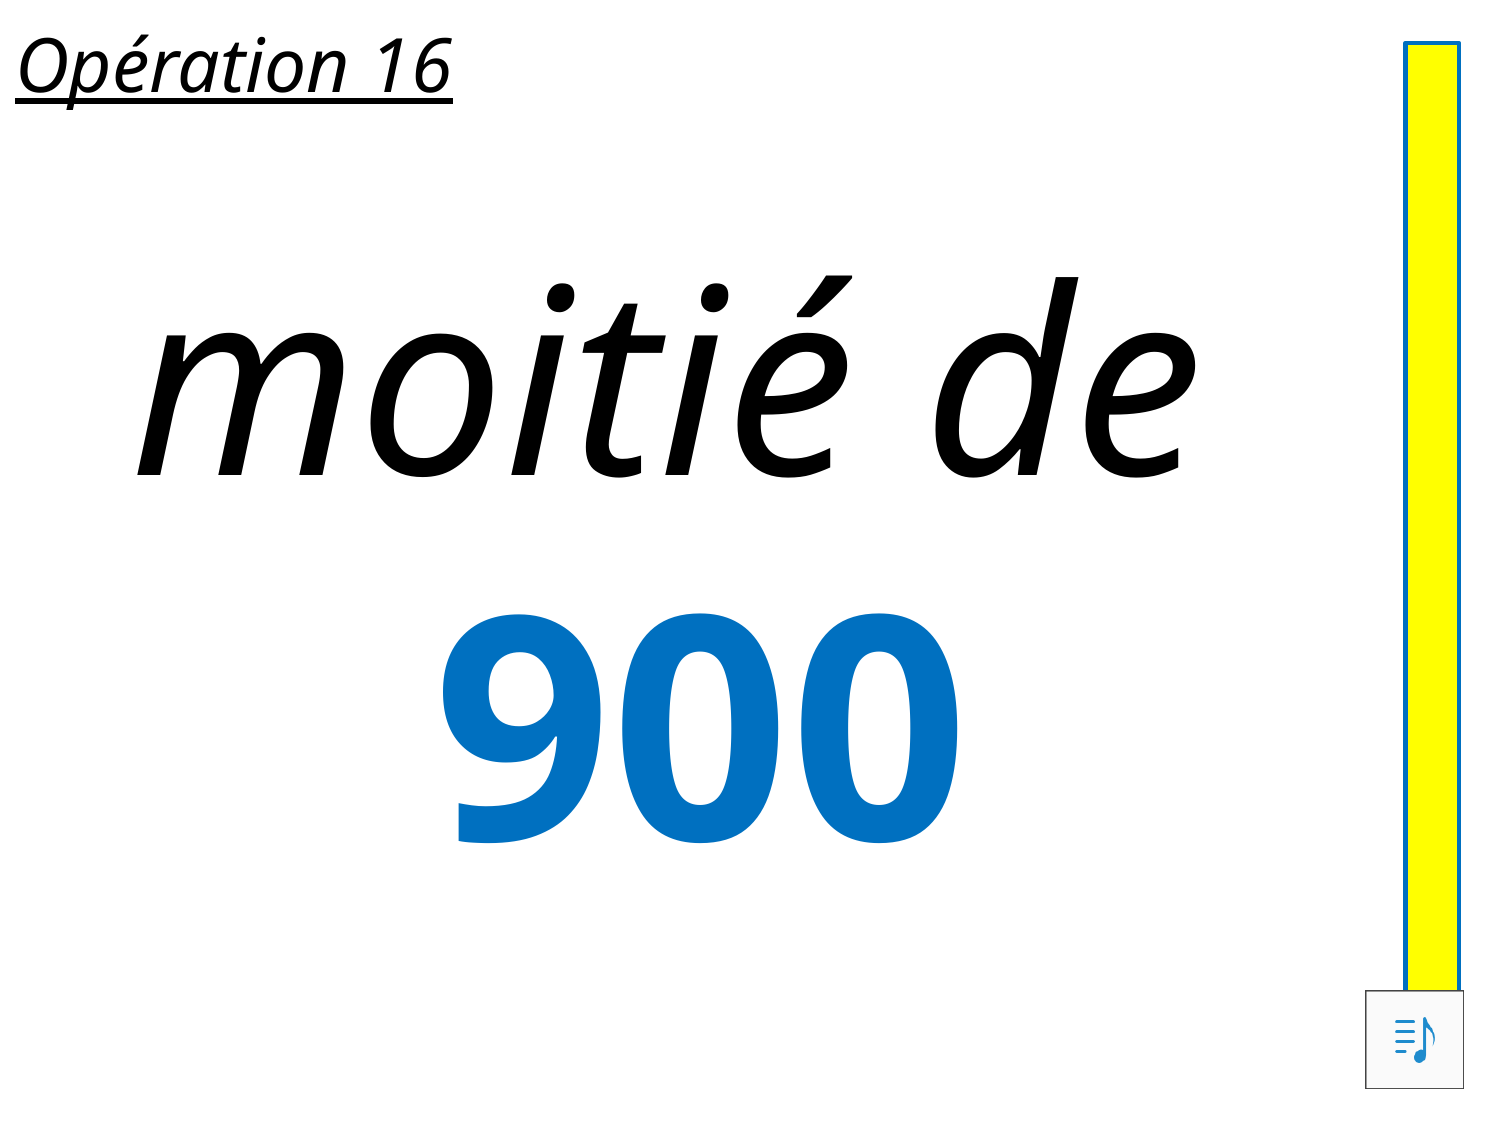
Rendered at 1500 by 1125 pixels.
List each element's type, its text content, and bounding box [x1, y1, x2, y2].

title Opération 16 [0, 0, 502, 126]
text_box [1364, 42, 1465, 1090]
text_box moitié de 900 [0, 207, 1403, 911]
